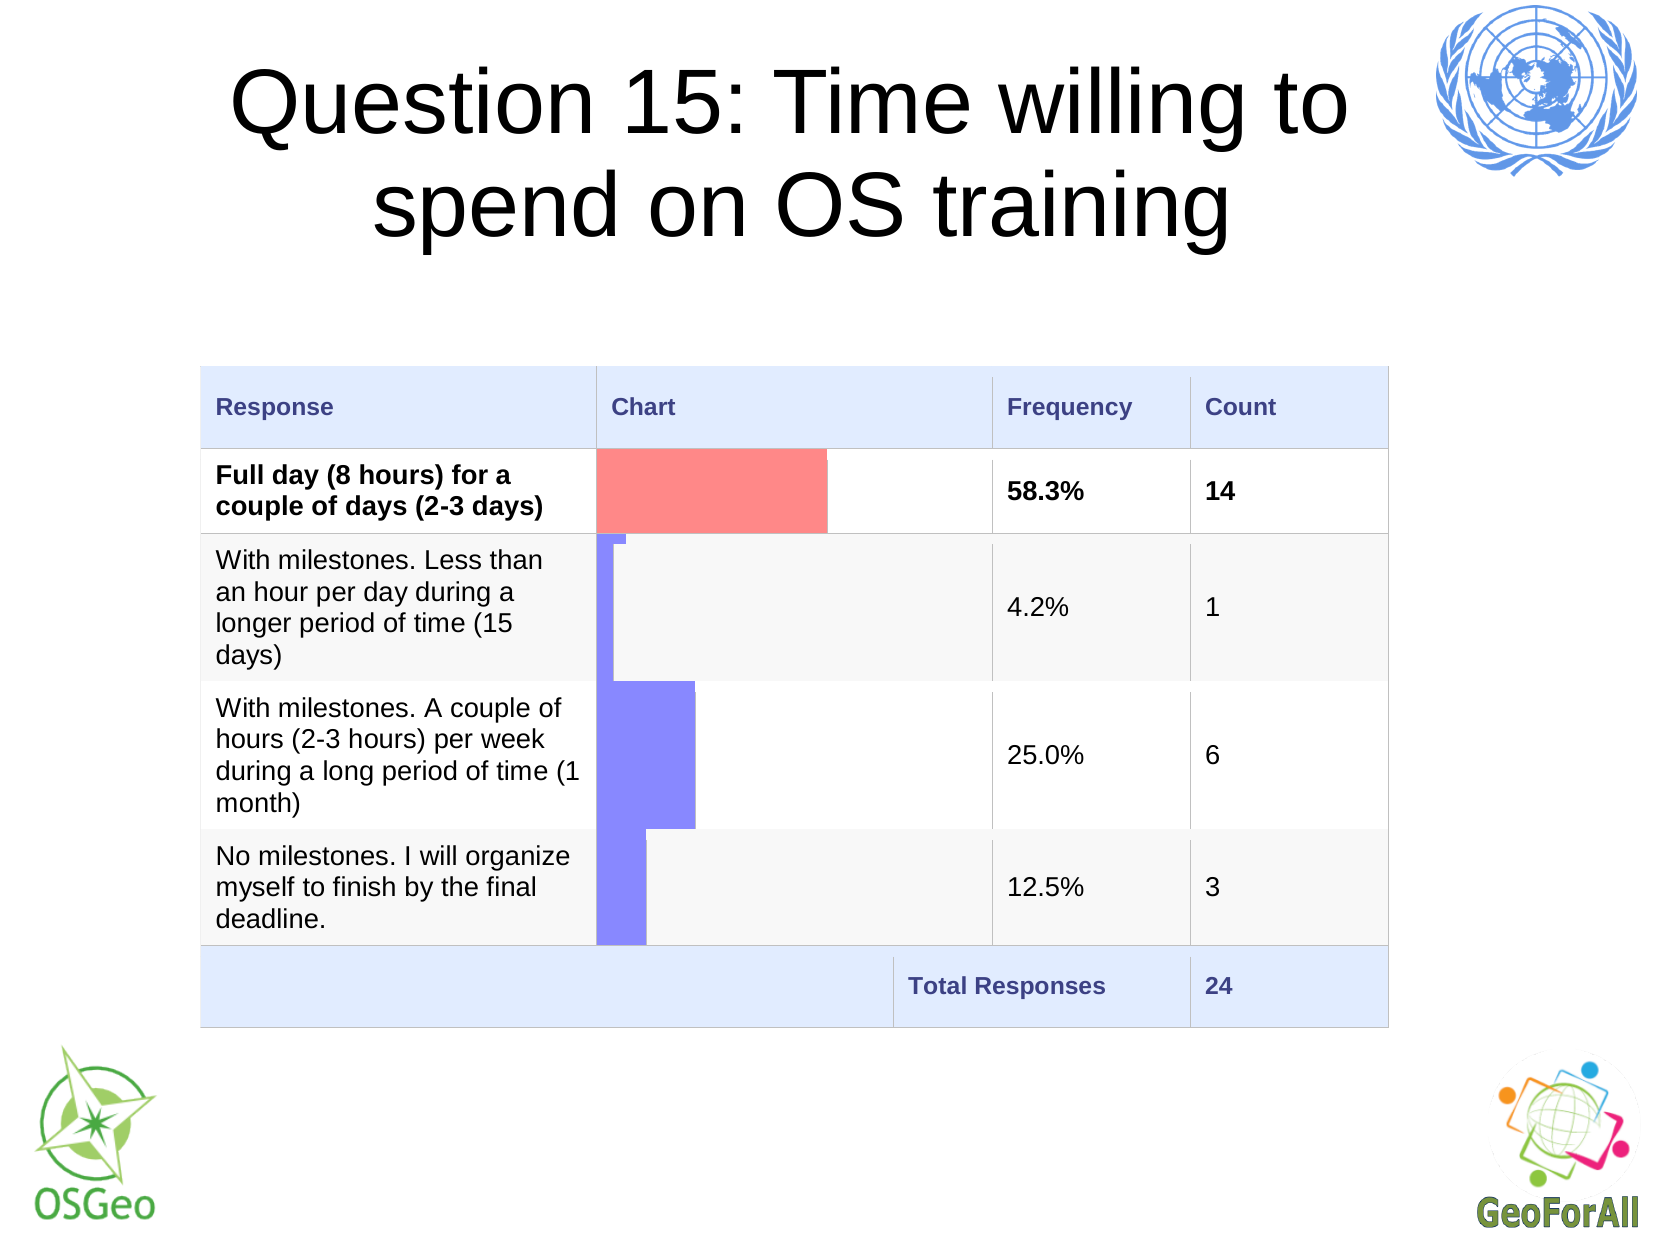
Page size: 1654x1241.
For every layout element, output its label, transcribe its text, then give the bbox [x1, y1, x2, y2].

picture [6, 1043, 184, 1221]
picture [1437, 1048, 1654, 1241]
title Question 15: Time willing to spend on OS training [23, 0, 1583, 307]
chart [200, 366, 1654, 1068]
picture [1416, 5, 1654, 180]
